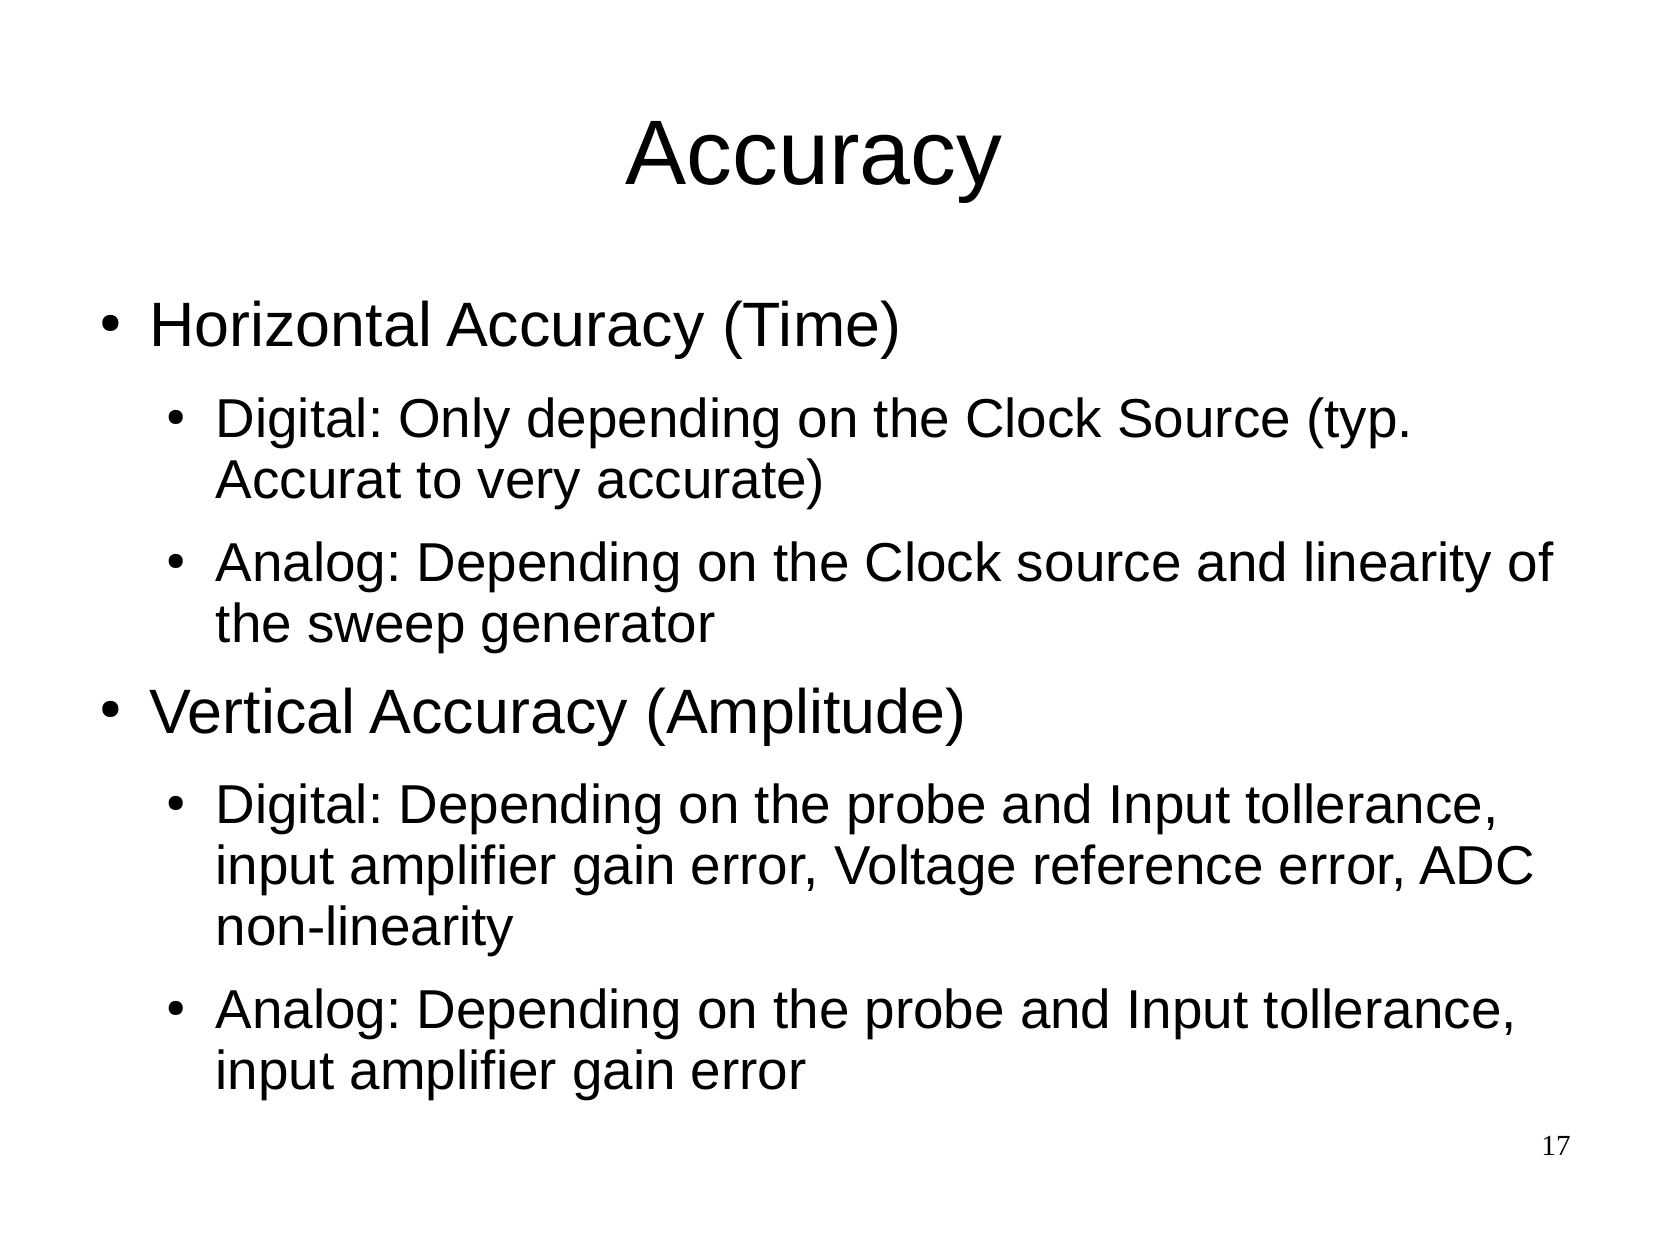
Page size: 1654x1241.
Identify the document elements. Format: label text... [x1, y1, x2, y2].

list Horizontal Accuracy (Time) Digital: Only depending on the Clock Source (typ. Accurat to very accurate) Analog: Depending on the Clock source and linearity of the sweep generator Vertical Accuracy (Amplitude) Digital: Depending on the probe and Input tollerance, input amplifier gain error, Voltage reference error, ADC non-linearity Analog: Depending on the probe and Input tollerance, input amplifier gain error [82, 290, 1571, 1109]
title Accuracy [82, 49, 1571, 257]
